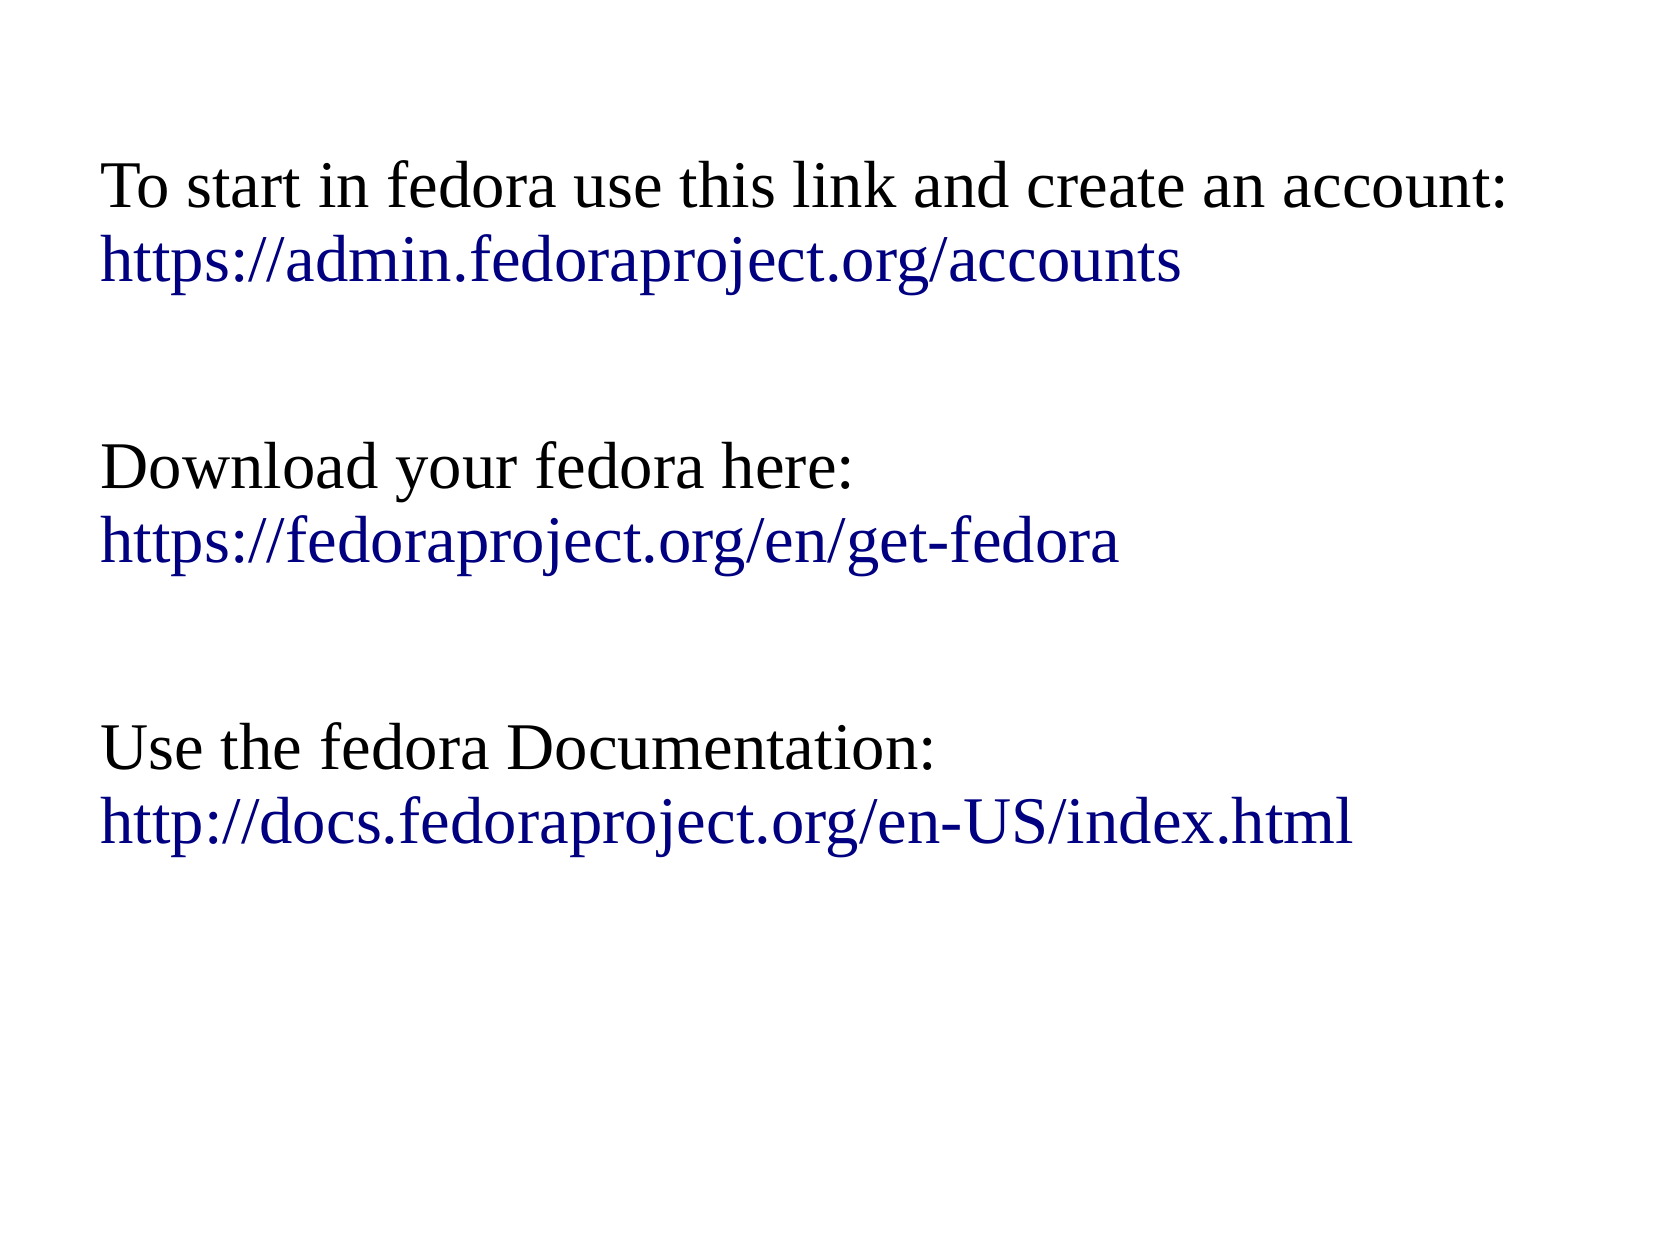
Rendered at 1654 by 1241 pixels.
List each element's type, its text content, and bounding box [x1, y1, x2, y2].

list To start in fedora use this link and create an account: https://admin.fedoraproject.org/accounts Download your fedora here: https://fedoraproject.org/en/get-fedora Use the fedora Documentation: http://docs.fedoraproject.org/en-US/index.html [29, 147, 1518, 1152]
